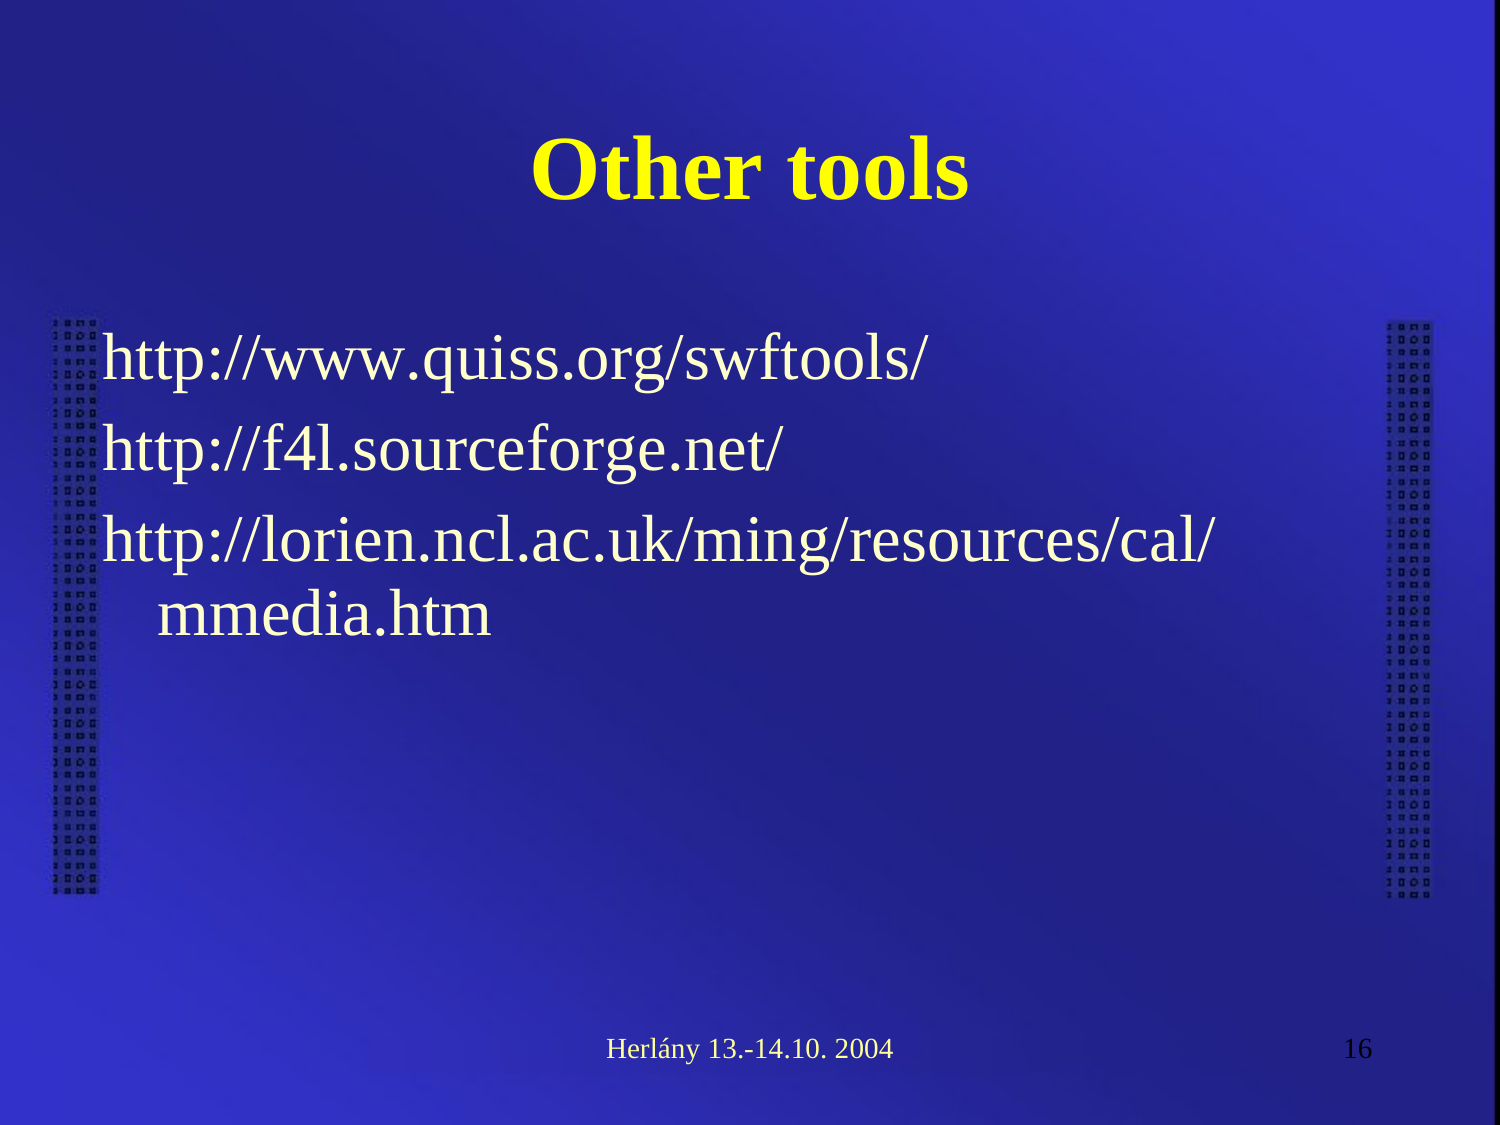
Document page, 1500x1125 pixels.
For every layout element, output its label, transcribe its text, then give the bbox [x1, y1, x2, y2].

text_box <číslo> [1074, 1024, 1388, 1073]
list http://www.quiss.org/swftools/ http://f4l.sourceforge.net/ http://lorien.ncl.ac.uk/ming/resources/cal/mmedia.htm [87, 312, 1438, 988]
title Other tools [112, 74, 1388, 263]
text_box Herlány 13.-14.10. 2004 [512, 1024, 988, 1073]
picture [0, 0, 1500, 1125]
